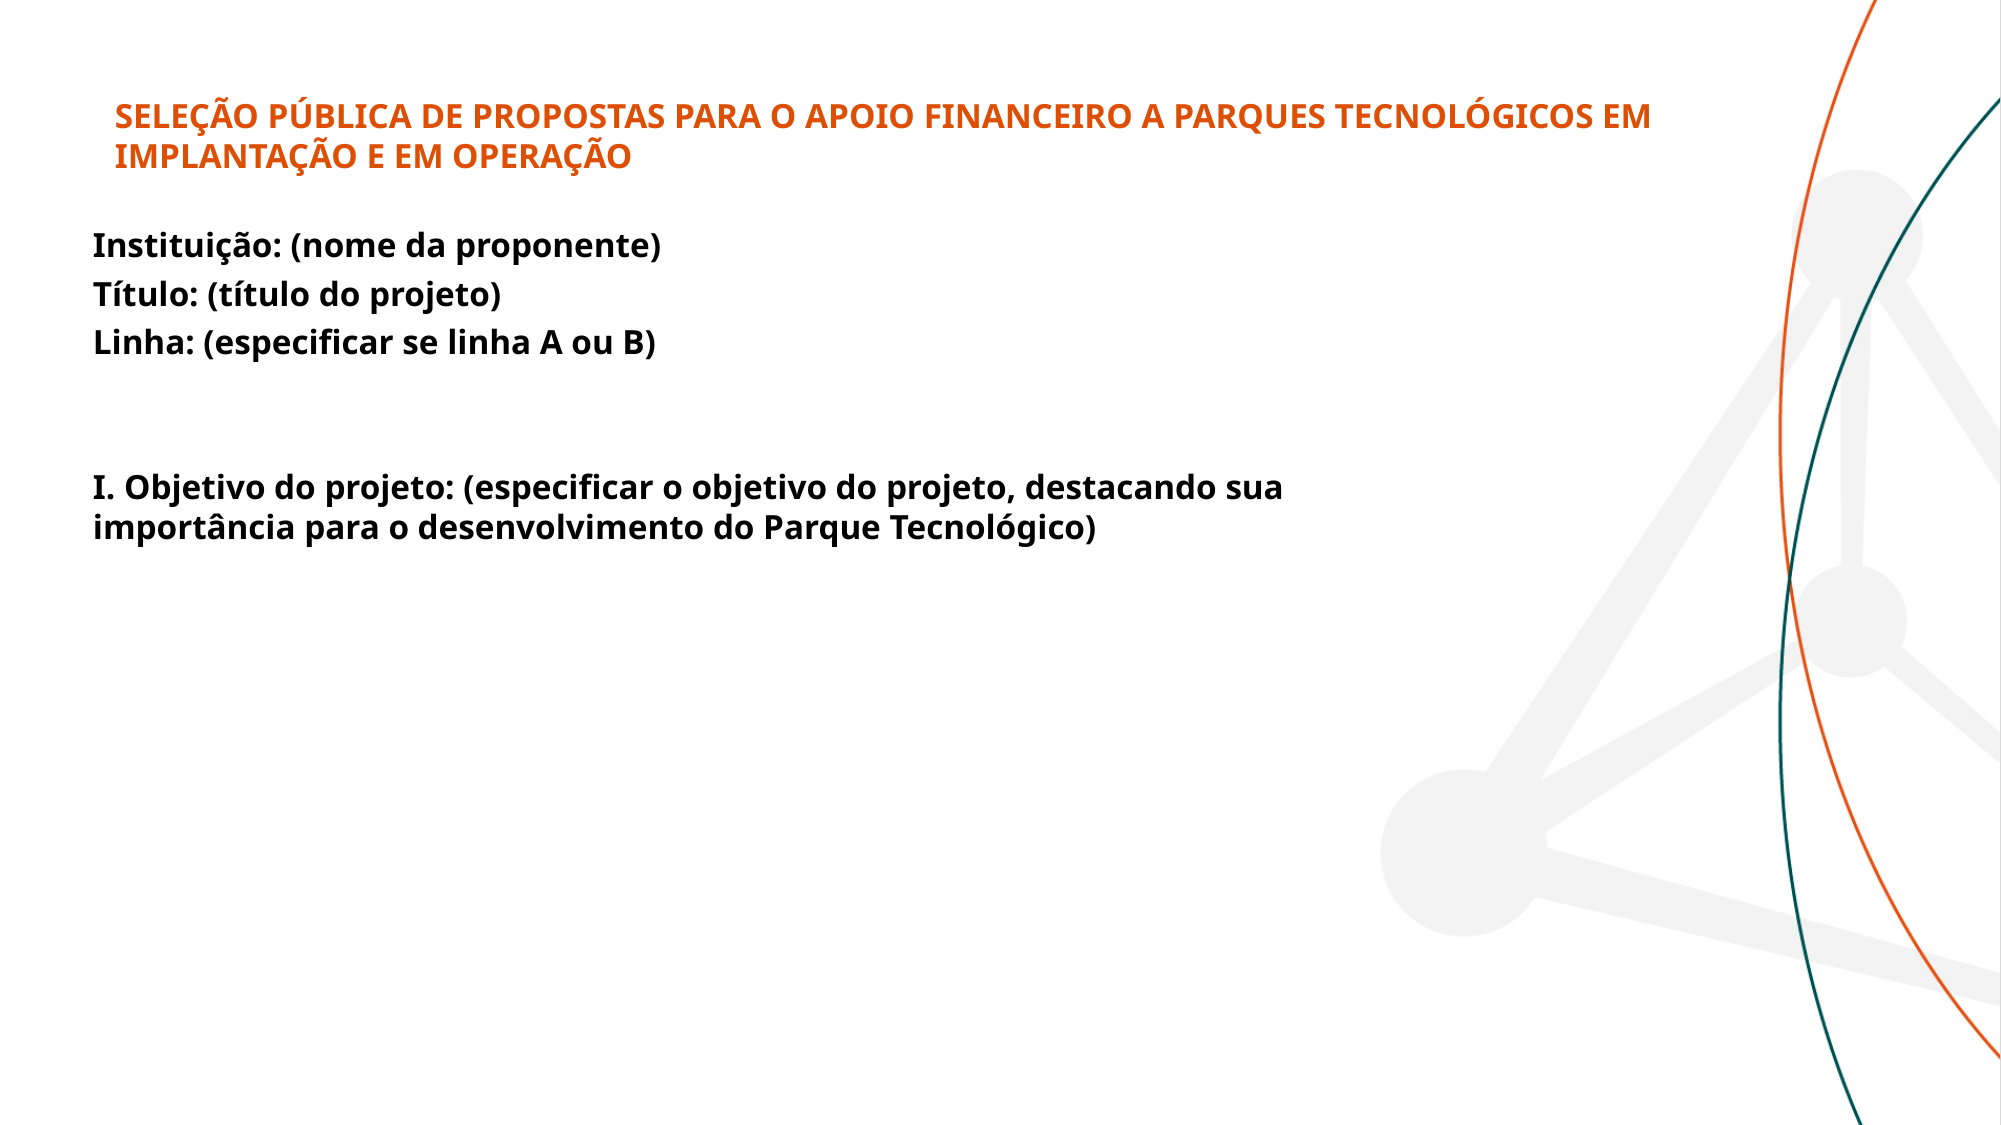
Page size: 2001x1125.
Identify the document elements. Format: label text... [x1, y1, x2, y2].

text_box I. Objetivo do projeto: (especificar o objetivo do projeto, destacando sua importância para o desenvolvimento do Parque Tecnológico) [78, 459, 1470, 554]
text_box Instituição: (nome da proponente) Título: (título do projeto) Linha: (especificar se linha A ou B) [78, 217, 1380, 395]
text_box SELEÇÃO PÚBLICA DE PROPOSTAS PARA O APOIO FINANCEIRO A PARQUES TECNOLÓGICOS EM IMPLANTAÇÃO E EM OPERAÇÃO [99, 88, 1900, 217]
